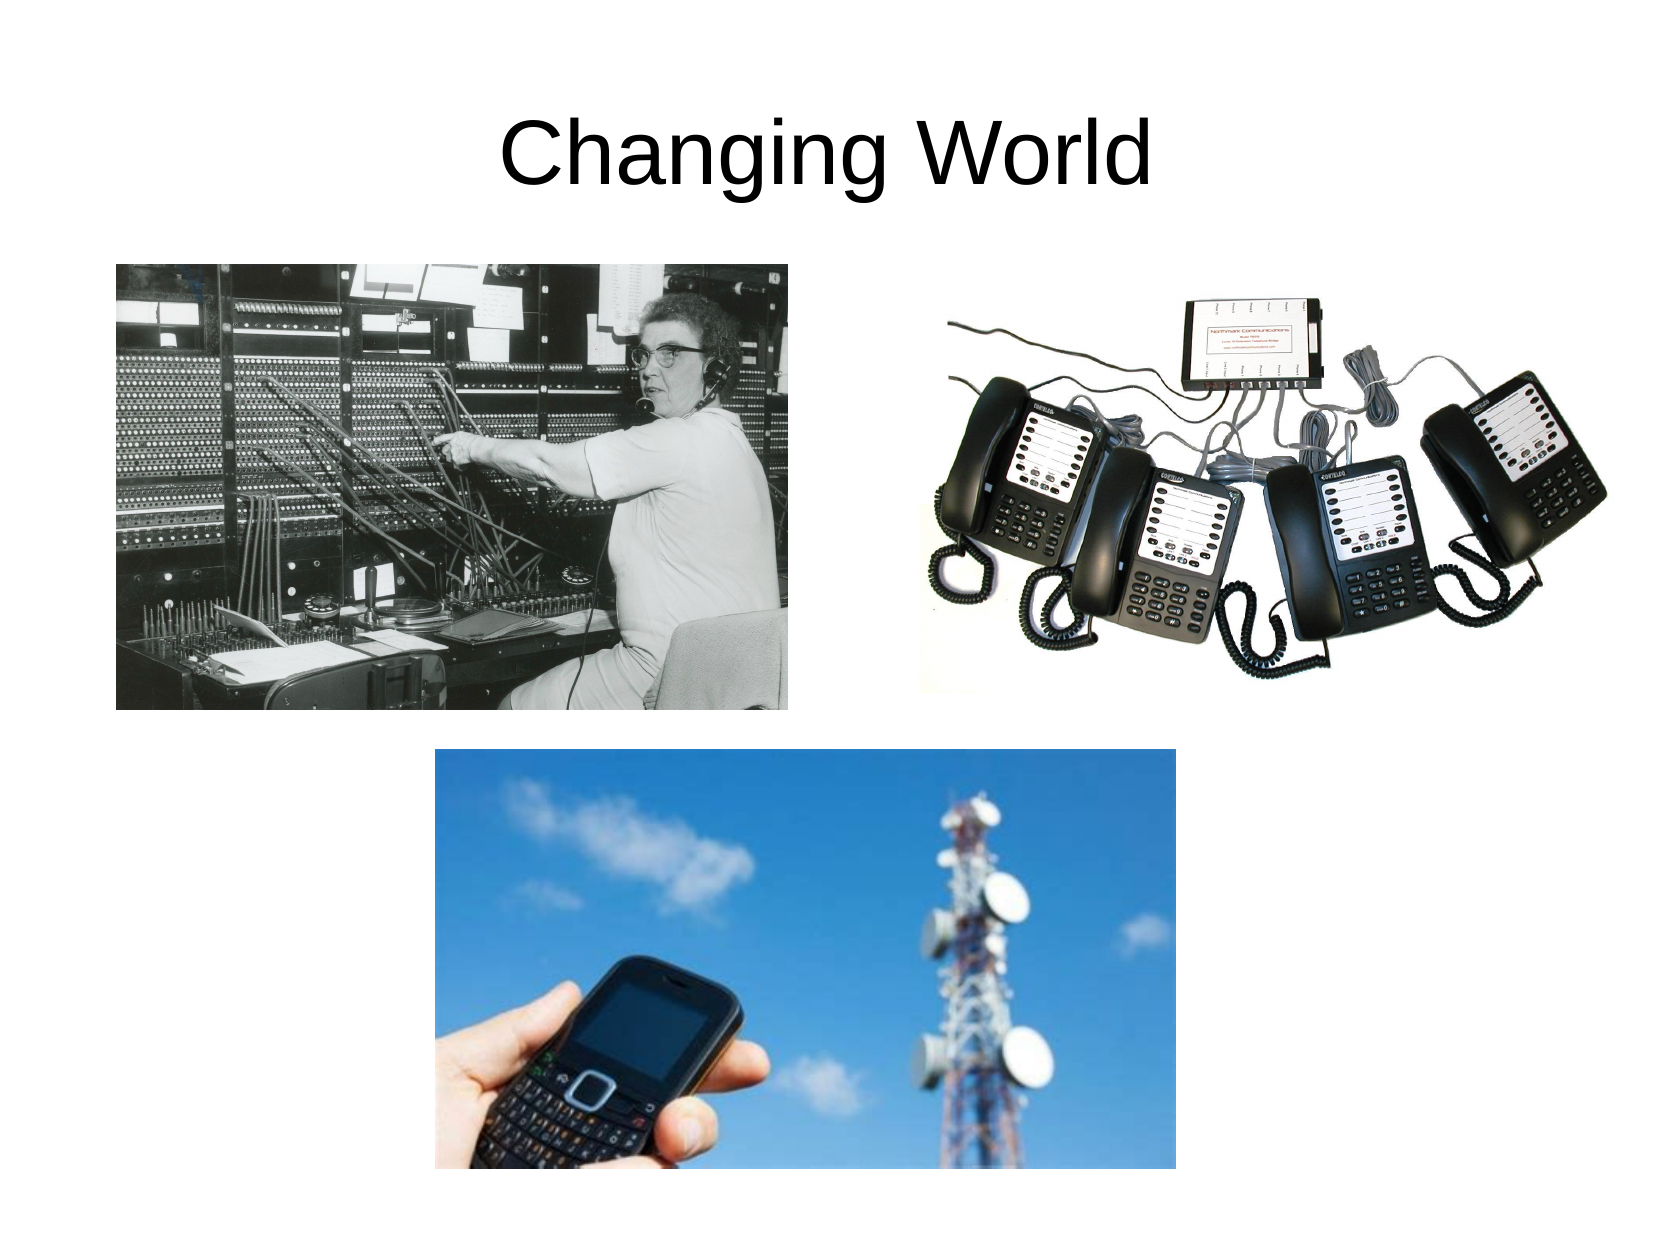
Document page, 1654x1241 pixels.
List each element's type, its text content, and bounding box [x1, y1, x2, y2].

picture [116, 264, 788, 710]
title Changing World [82, 49, 1571, 257]
picture [435, 749, 1176, 1169]
picture [919, 279, 1621, 693]
